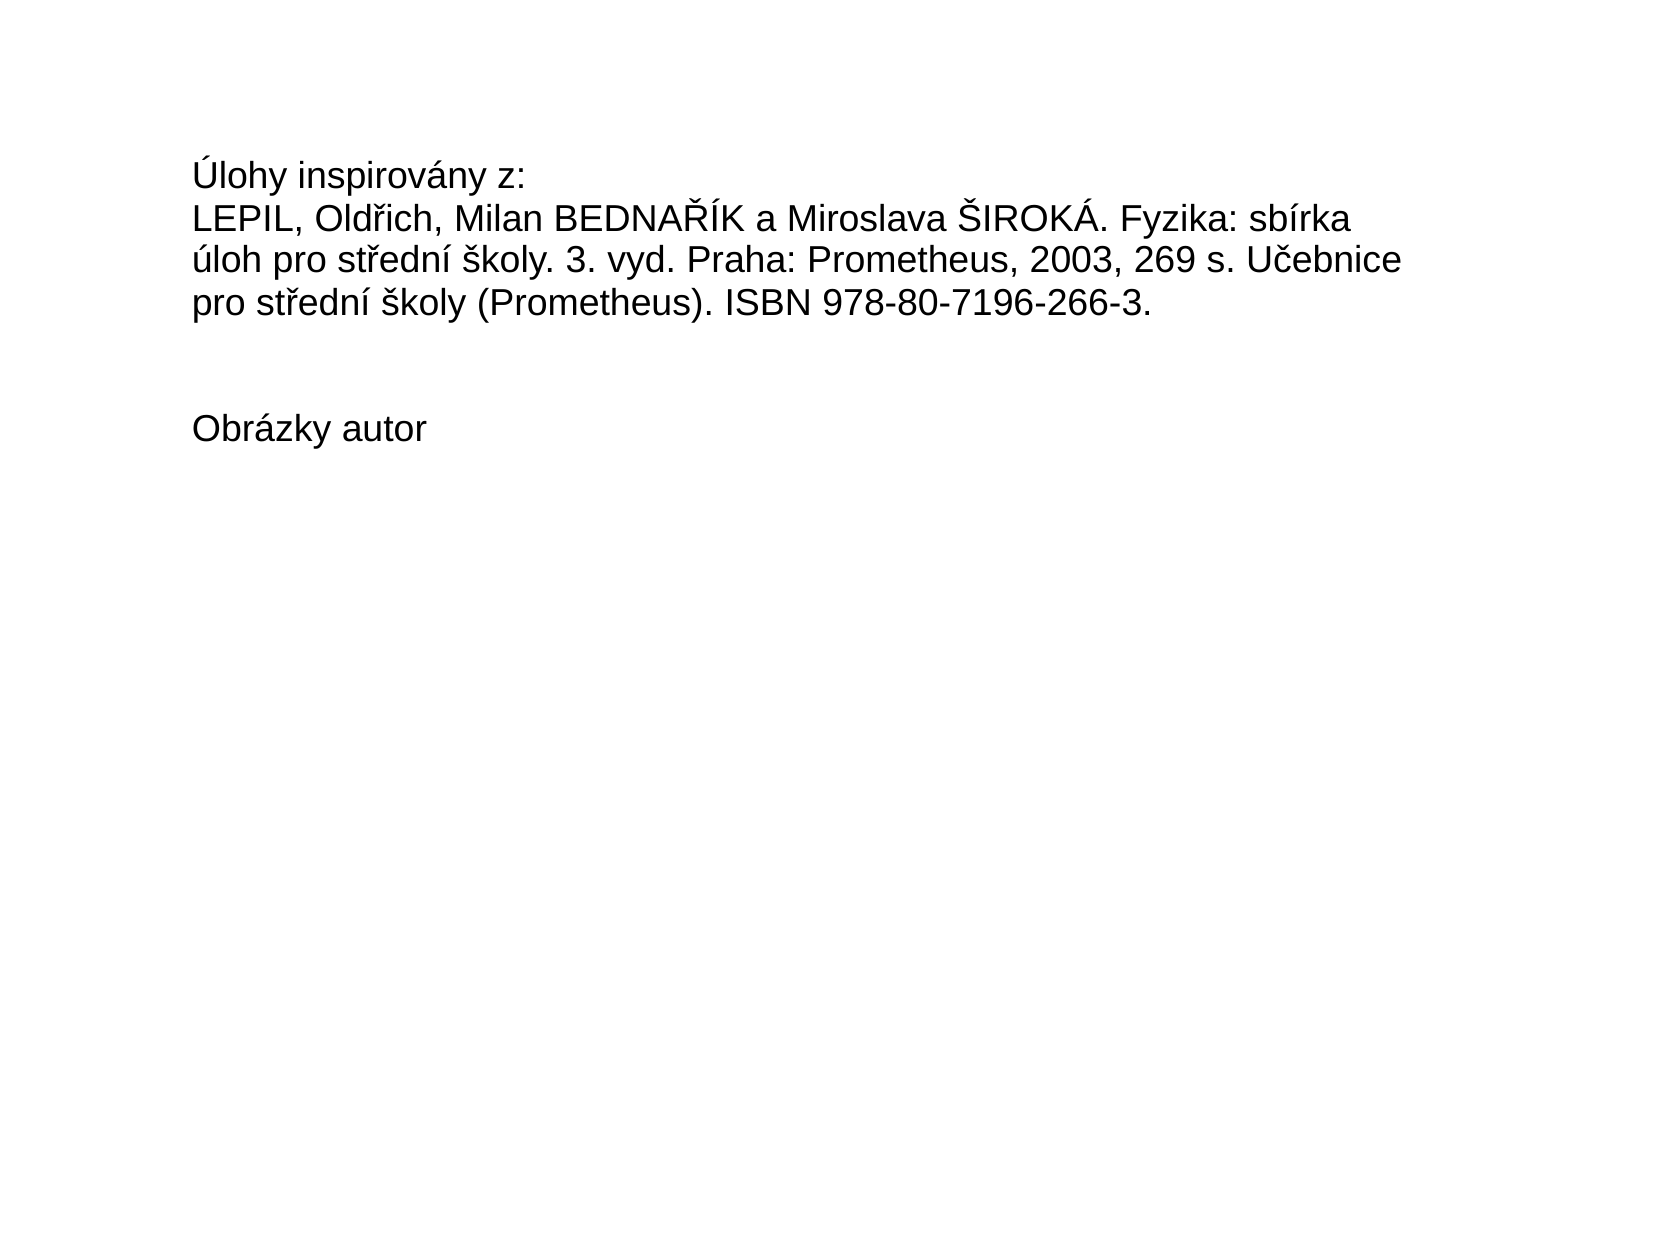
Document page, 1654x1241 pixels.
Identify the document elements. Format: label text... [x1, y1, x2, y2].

text_box Úlohy inspirovány z: LEPIL, Oldřich, Milan BEDNAŘÍK a Miroslava ŠIROKÁ. Fyzika: sbírka úloh pro střední školy. 3. vyd. Praha: Prometheus, 2003, 269 s. Učebnice pro střední školy (Prometheus). ISBN 978-80-7196-266-3. Obrázky autor [177, 147, 1447, 457]
